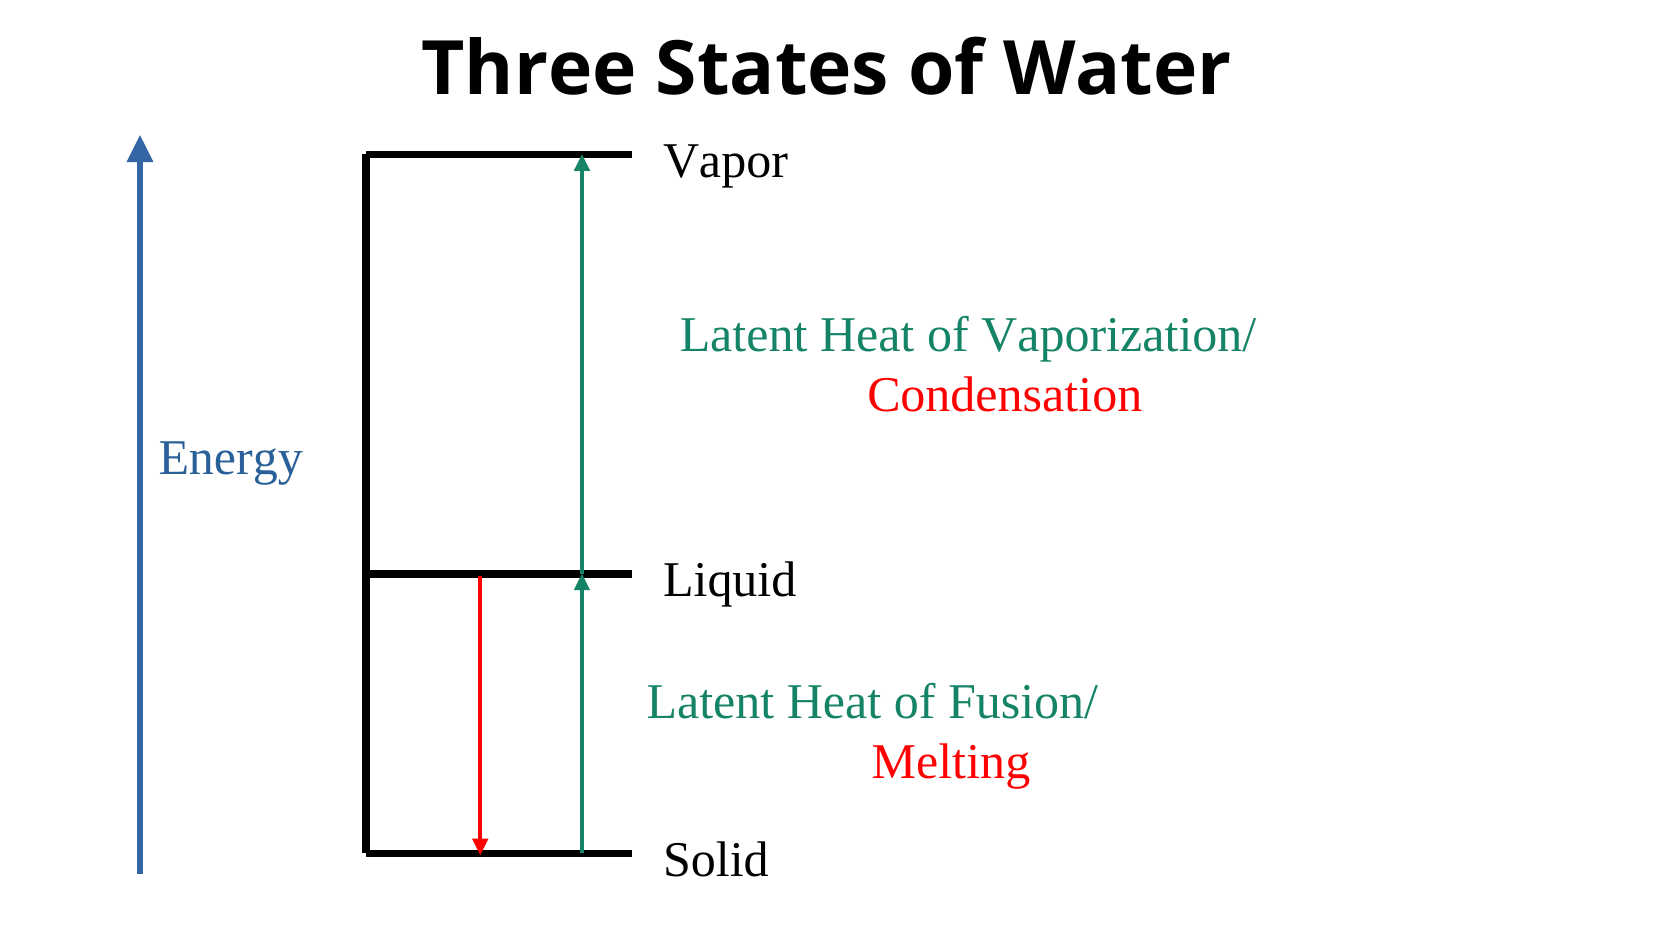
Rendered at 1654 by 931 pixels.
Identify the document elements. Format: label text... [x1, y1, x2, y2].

text_box Latent Heat of Vaporization/ Condensation [665, 294, 1463, 430]
title Three States of Water [0, 17, 1654, 124]
text_box Latent Heat of Fusion/ Melting [631, 661, 1430, 797]
text_box Vapor [648, 119, 898, 195]
text_box Liquid [648, 538, 931, 615]
text_box Solid [648, 818, 948, 894]
text_box Energy [143, 416, 410, 492]
